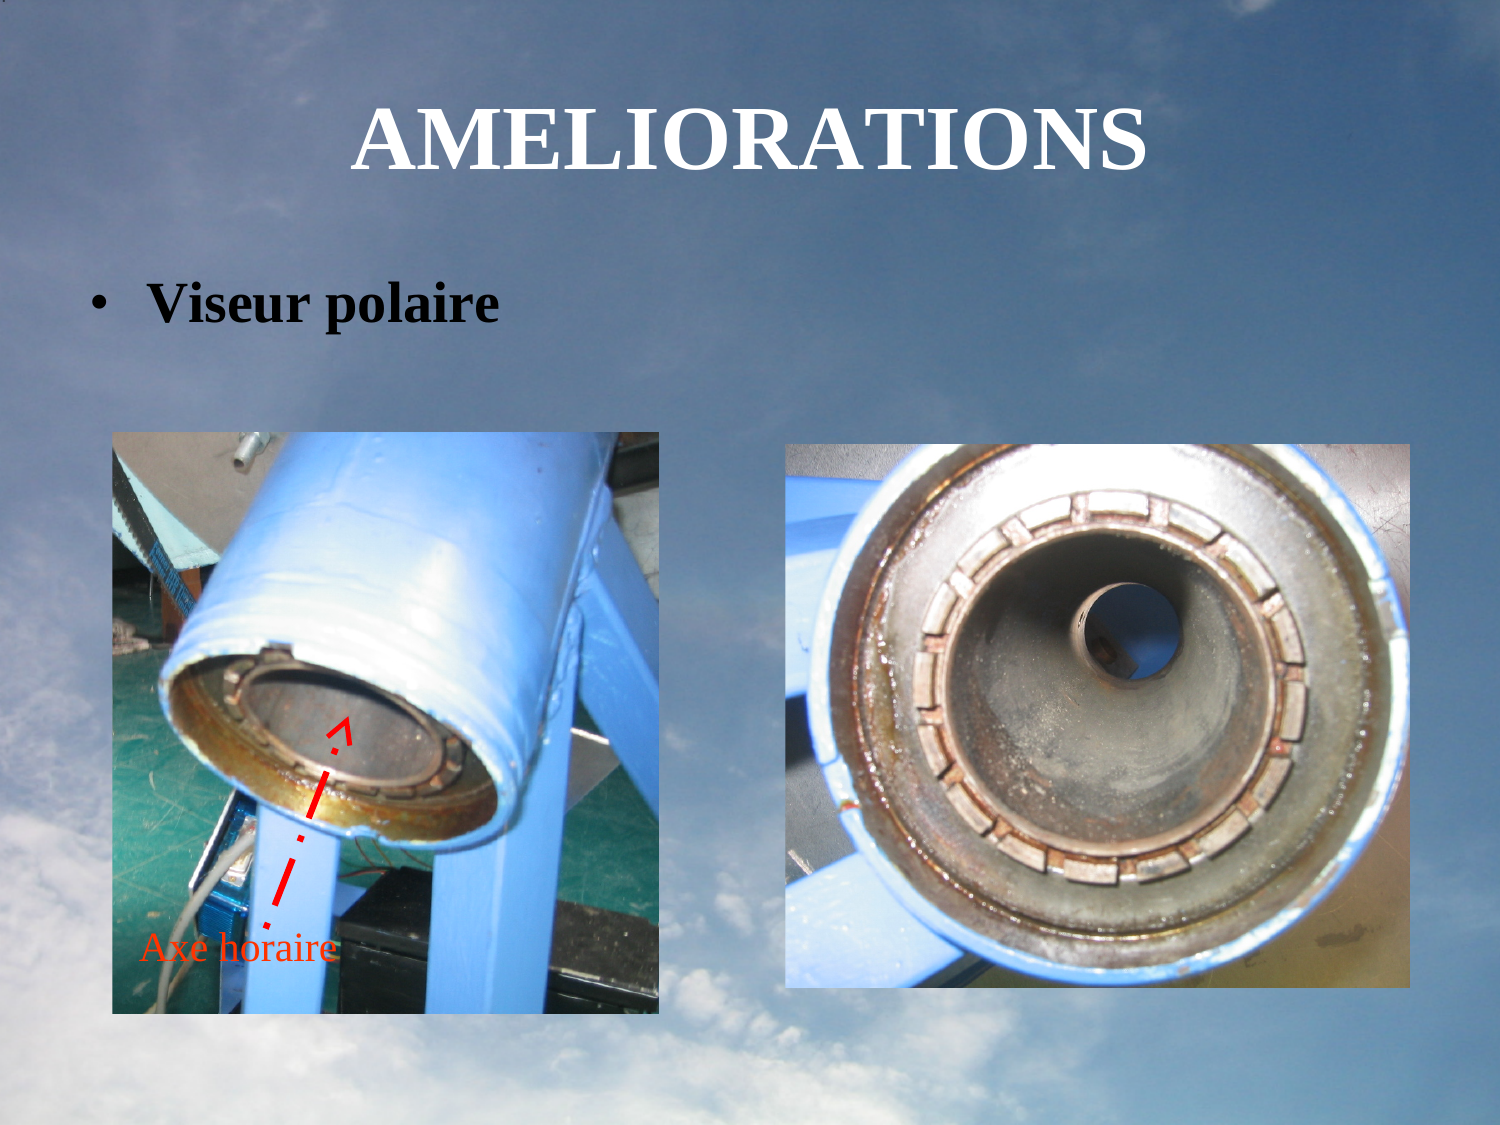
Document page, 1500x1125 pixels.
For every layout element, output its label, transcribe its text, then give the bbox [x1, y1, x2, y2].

list Viseur polaire [75, 262, 1426, 362]
picture [0, 0, 1500, 1125]
title AMELIORATIONS [75, 45, 1426, 233]
text_box Axe horaire [123, 916, 353, 979]
